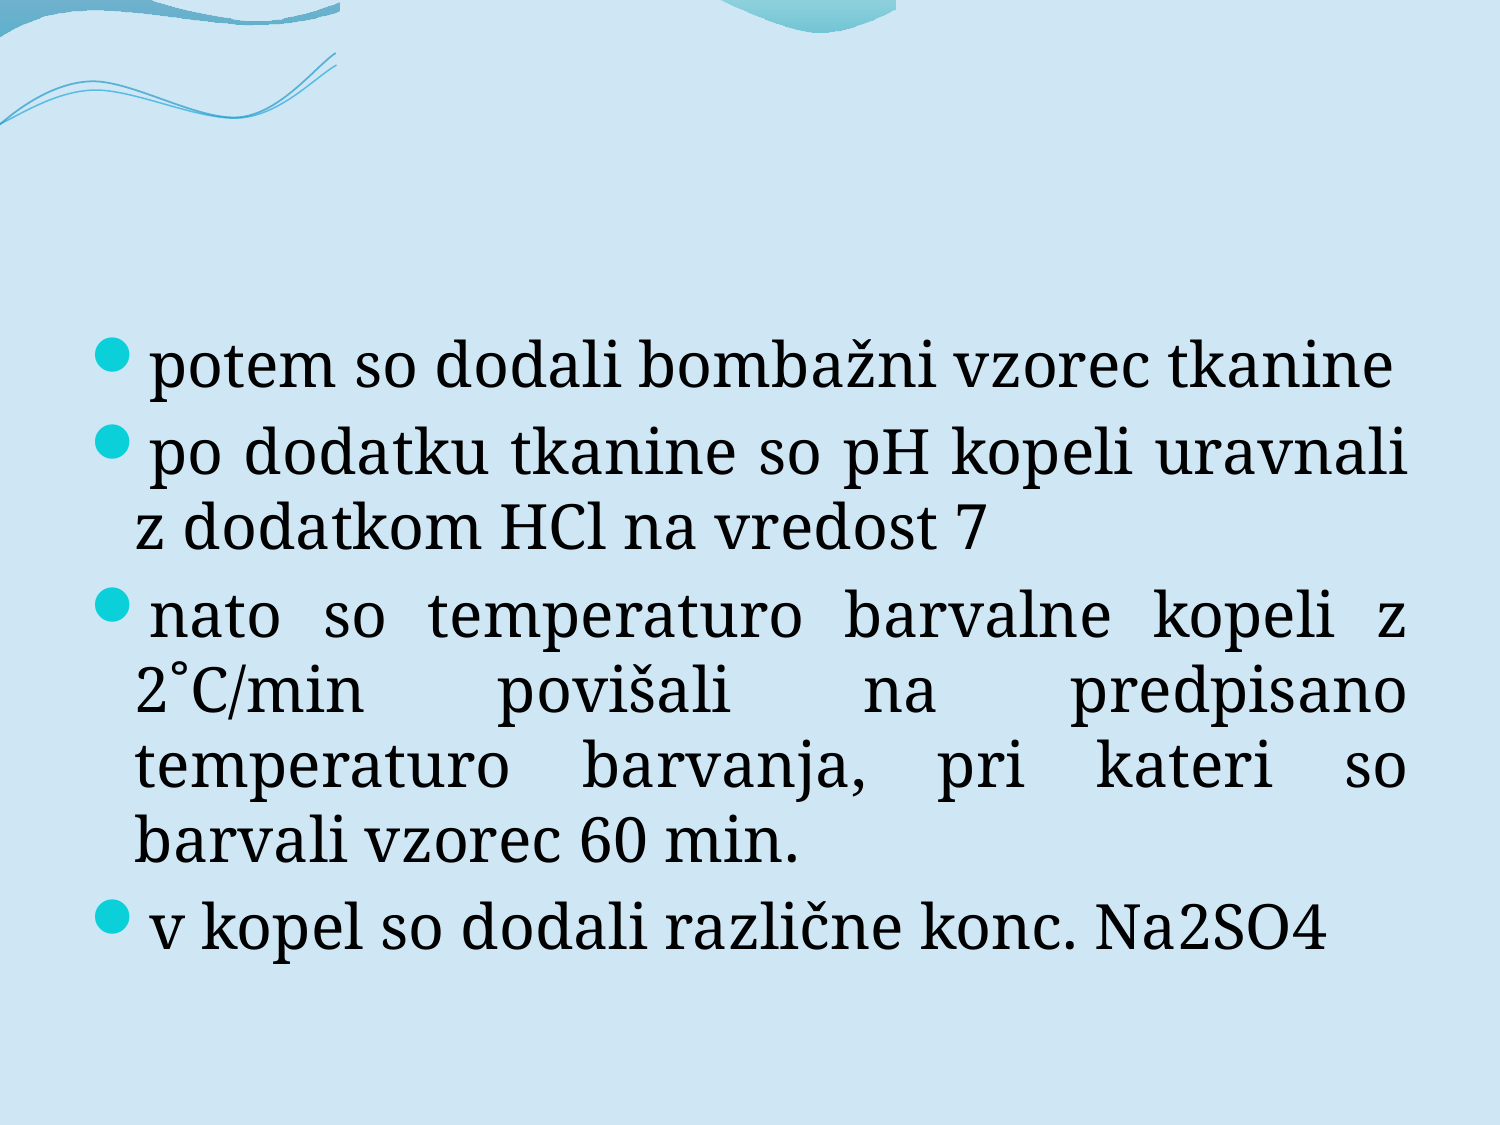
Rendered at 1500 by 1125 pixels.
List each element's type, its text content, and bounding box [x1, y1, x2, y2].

list potem so dodali bombažni vzorec tkanine po dodatku tkanine so pH kopeli uravnali z dodatkom HCl na vredost 7 nato so temperaturo barvalne kopeli z 2˚C/min povišali na predpisano temperaturo barvanja, pri kateri so barvali vzorec 60 min. v kopel so dodali različne konc. Na2SO4 [75, 317, 1425, 1038]
